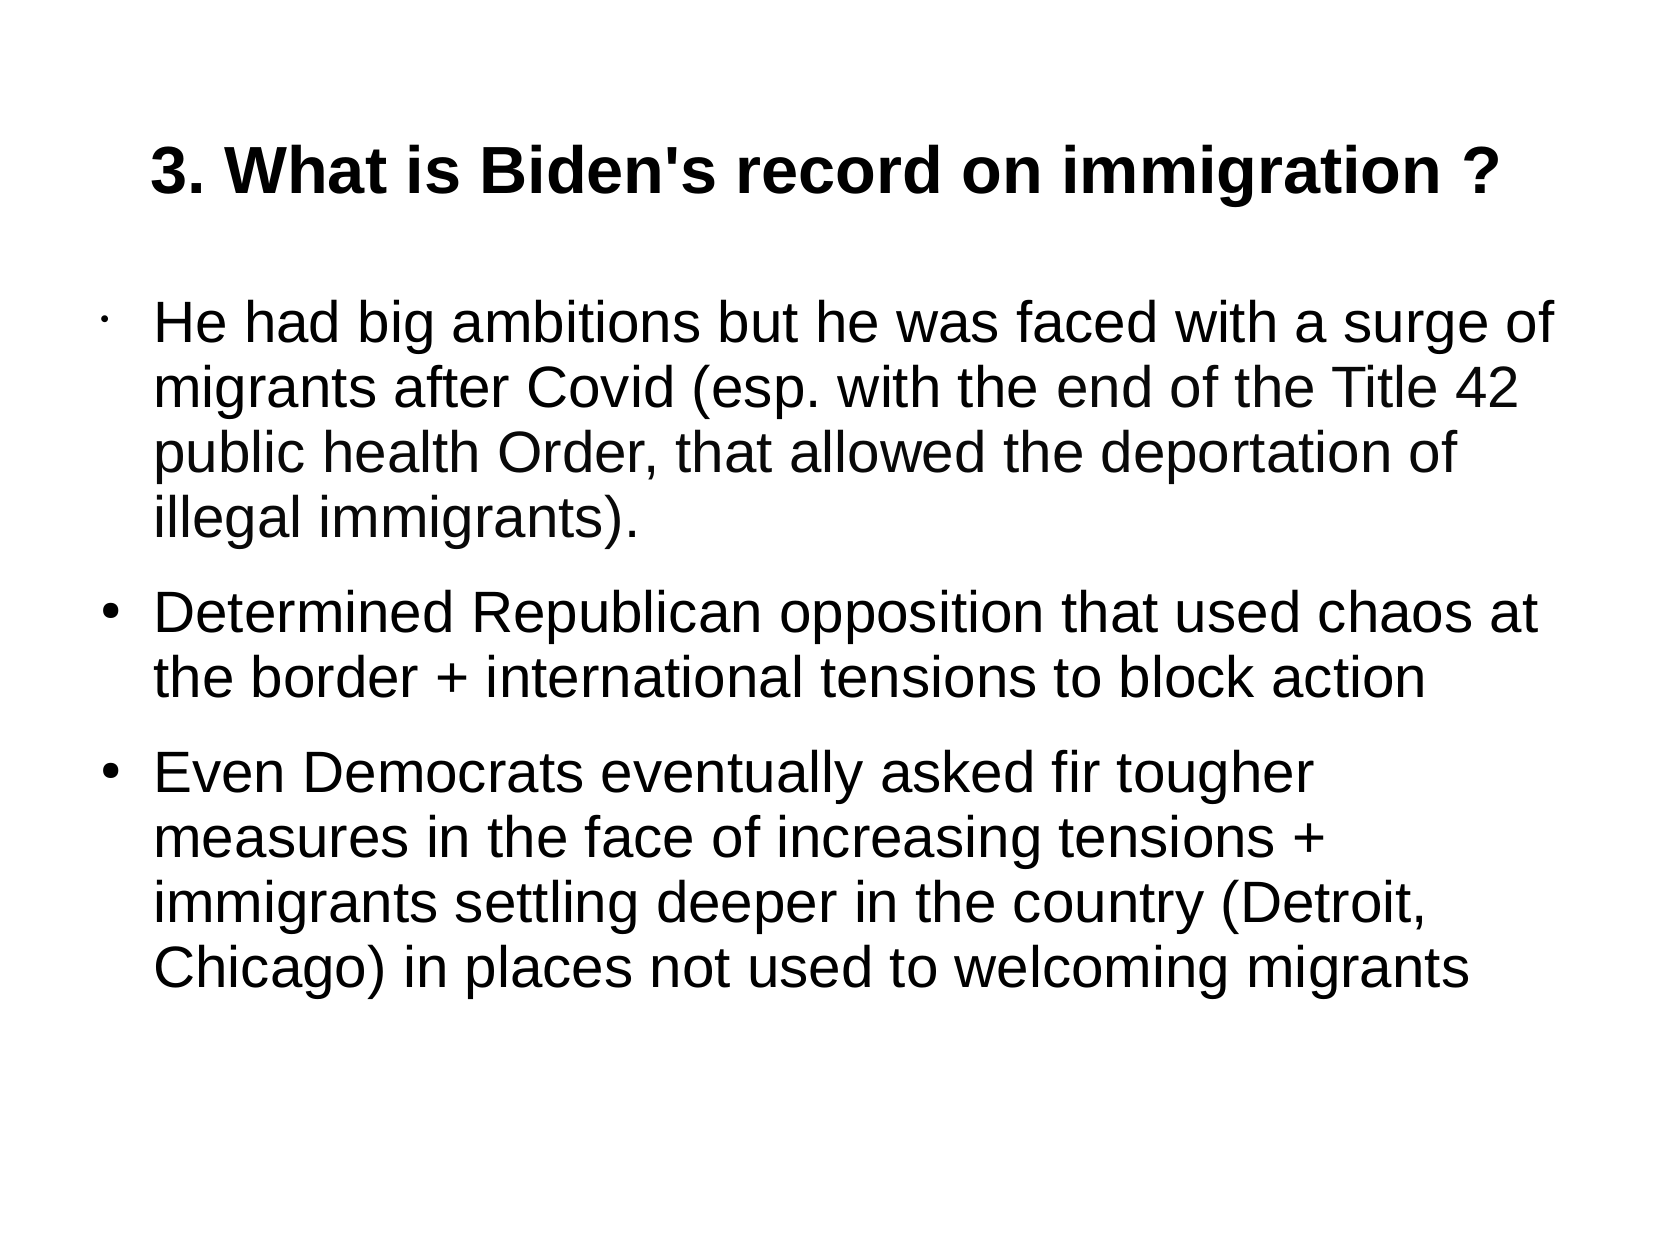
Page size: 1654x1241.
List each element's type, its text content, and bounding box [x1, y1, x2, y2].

title 3. What is Biden's record on immigration ? [82, 49, 1571, 257]
list He had big ambitions but he was faced with a surge of migrants after Covid (esp. with the end of the Title 42 public health Order, that allowed the deportation of illegal immigrants). Determined Republican opposition that used chaos at the border + international tensions to block action Even Democrats eventually asked fir tougher measures in the face of increasing tensions + immigrants settling deeper in the country (Detroit, Chicago) in places not used to welcoming migrants [82, 290, 1571, 1109]
